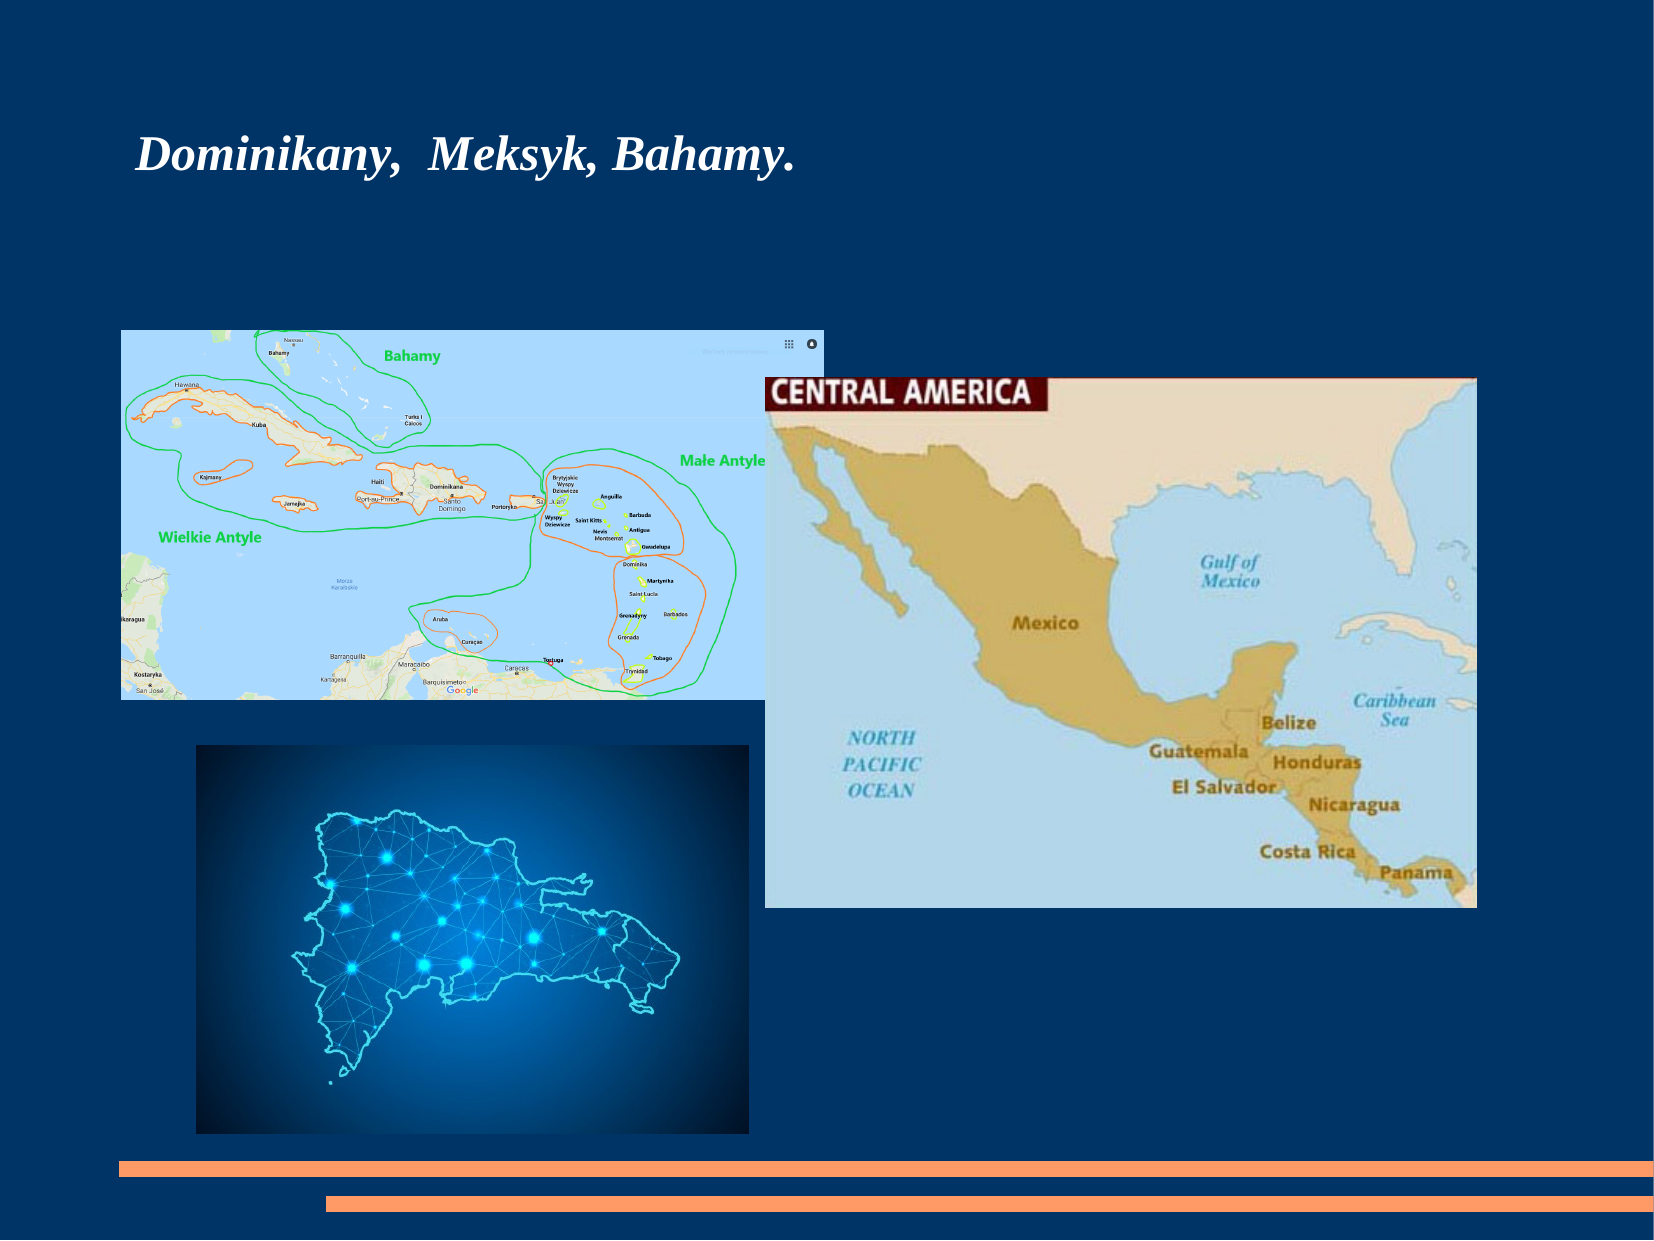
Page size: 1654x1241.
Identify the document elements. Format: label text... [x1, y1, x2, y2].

picture [121, 330, 1477, 908]
picture [196, 746, 749, 1134]
title Dominikany, Meksyk, Bahamy. [121, 46, 1534, 254]
